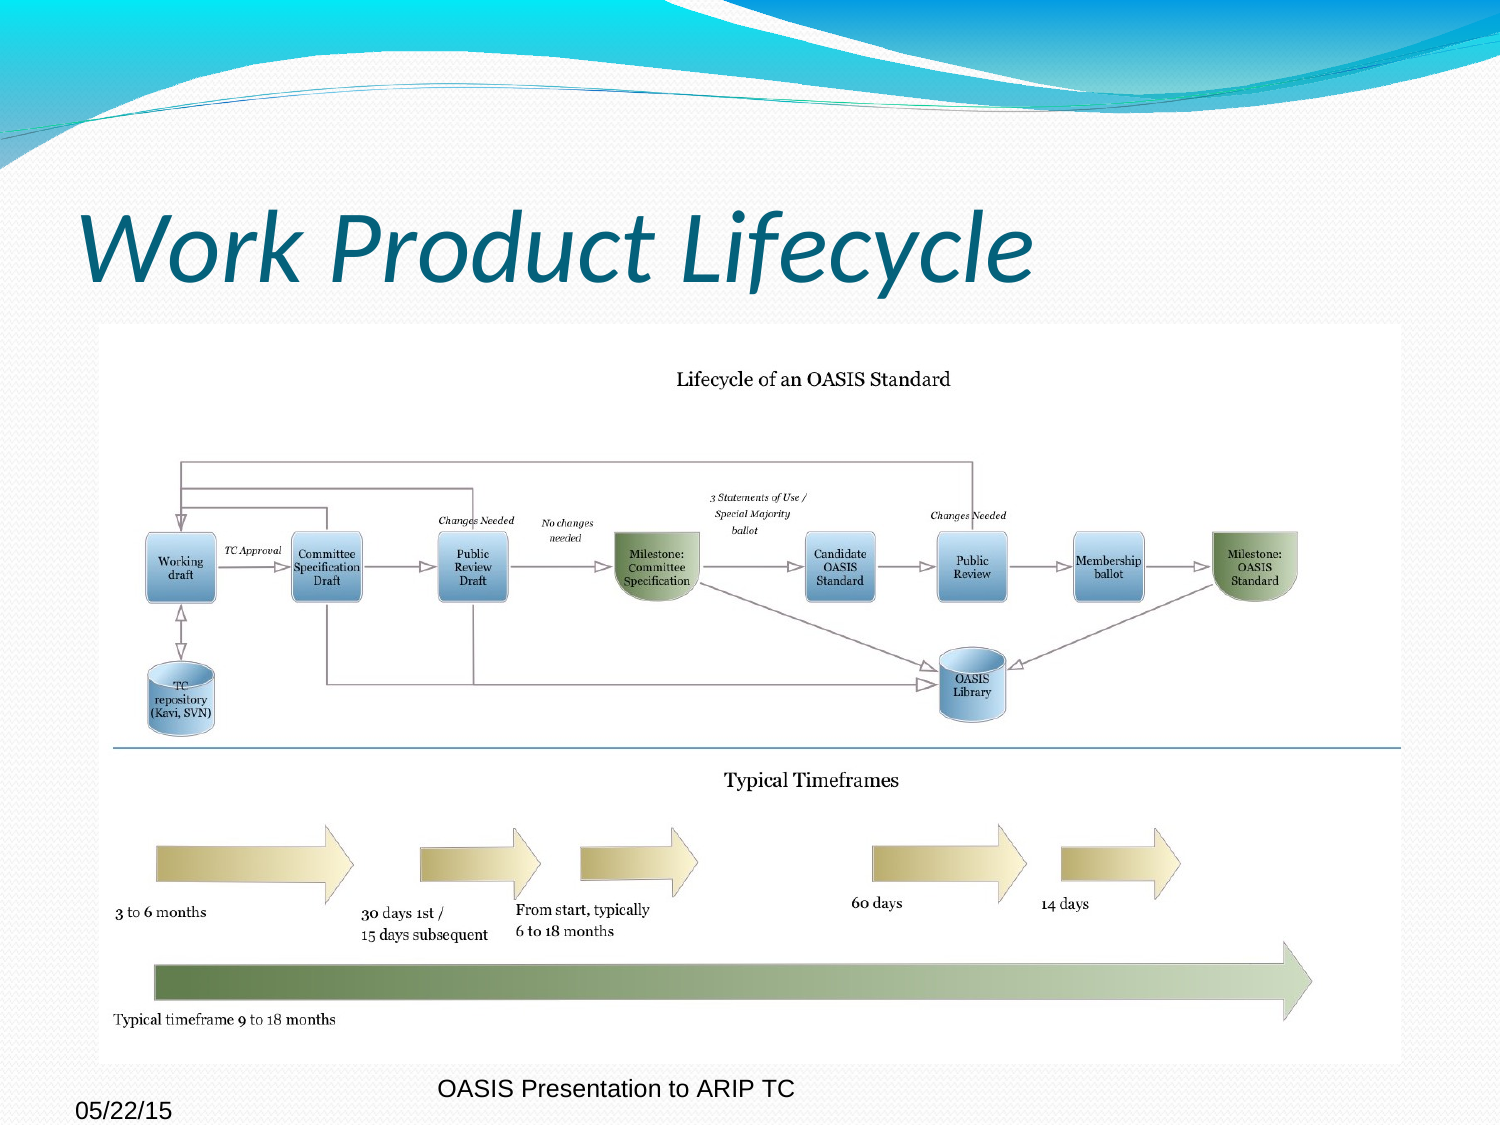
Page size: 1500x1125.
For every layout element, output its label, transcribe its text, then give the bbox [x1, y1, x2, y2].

text_box Work Product Lifecycle [75, 115, 1426, 304]
text_box OASIS Presentation to ARIP TC [437, 1064, 988, 1103]
text_box 05/22/15 [75, 1087, 425, 1125]
picture [0, 0, 1500, 1125]
